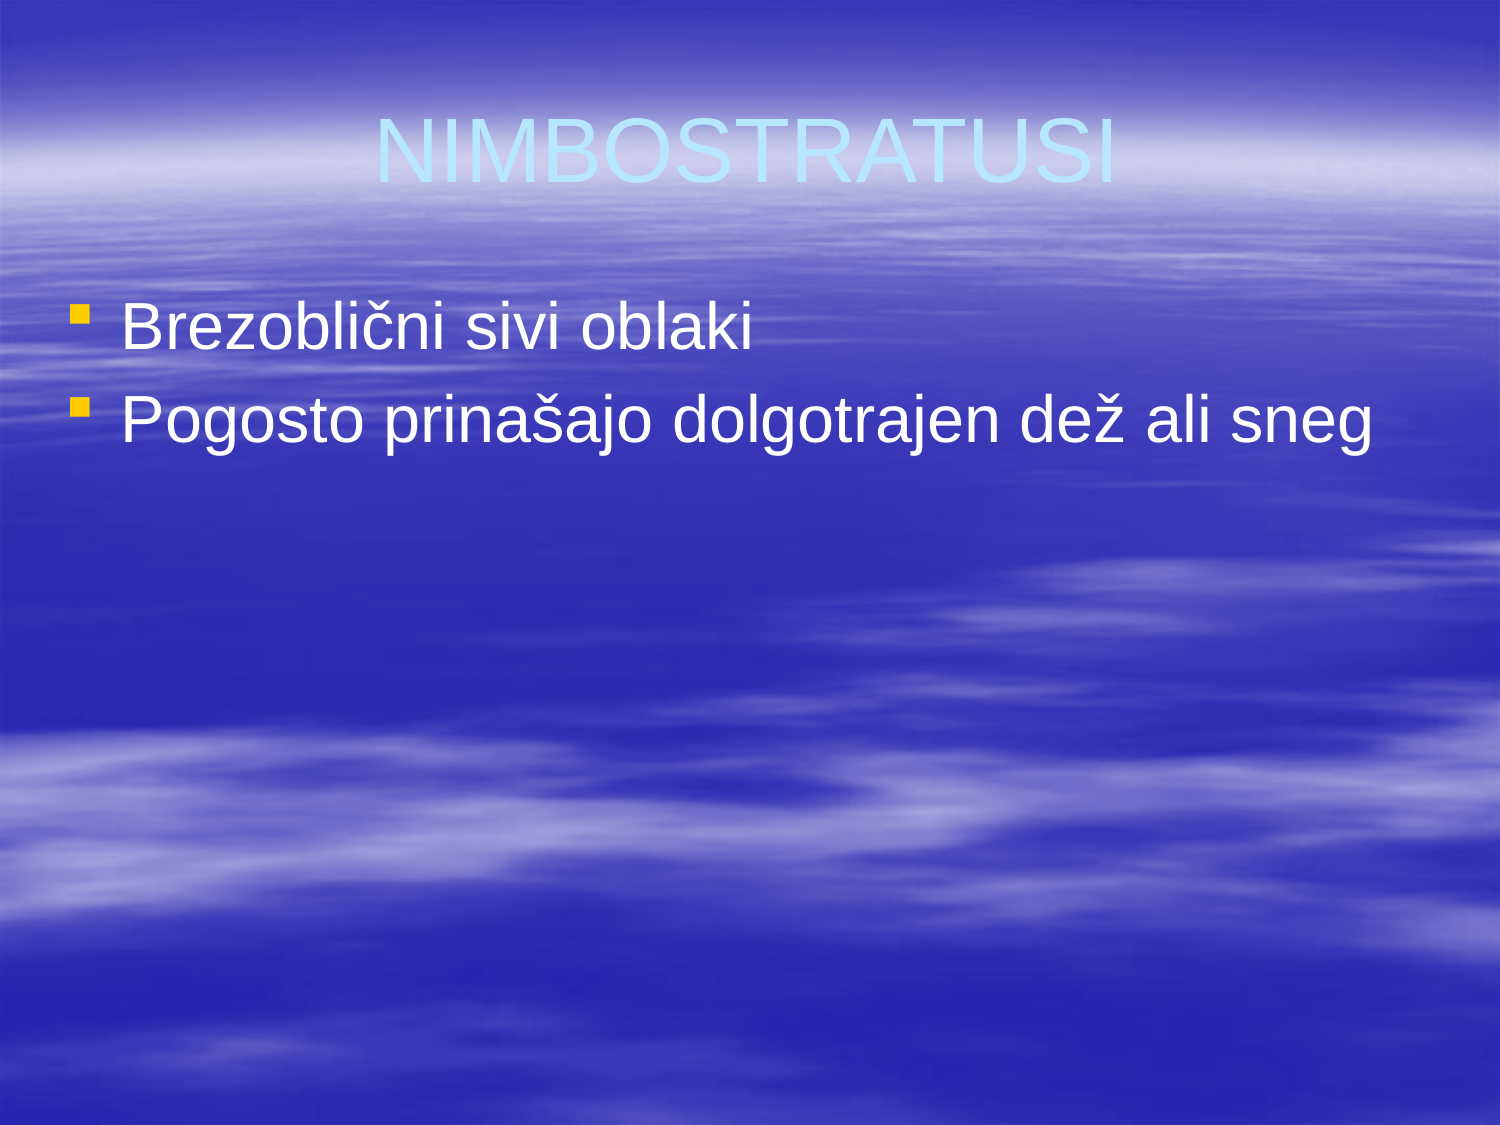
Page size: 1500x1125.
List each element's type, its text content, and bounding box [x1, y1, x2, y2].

picture [0, 0, 1500, 1125]
title NIMBOSTRATUSI [49, 37, 1446, 255]
list Brezoblični sivi oblaki Pogosto prinašajo dolgotrajen dež ali sneg [49, 275, 1451, 1001]
